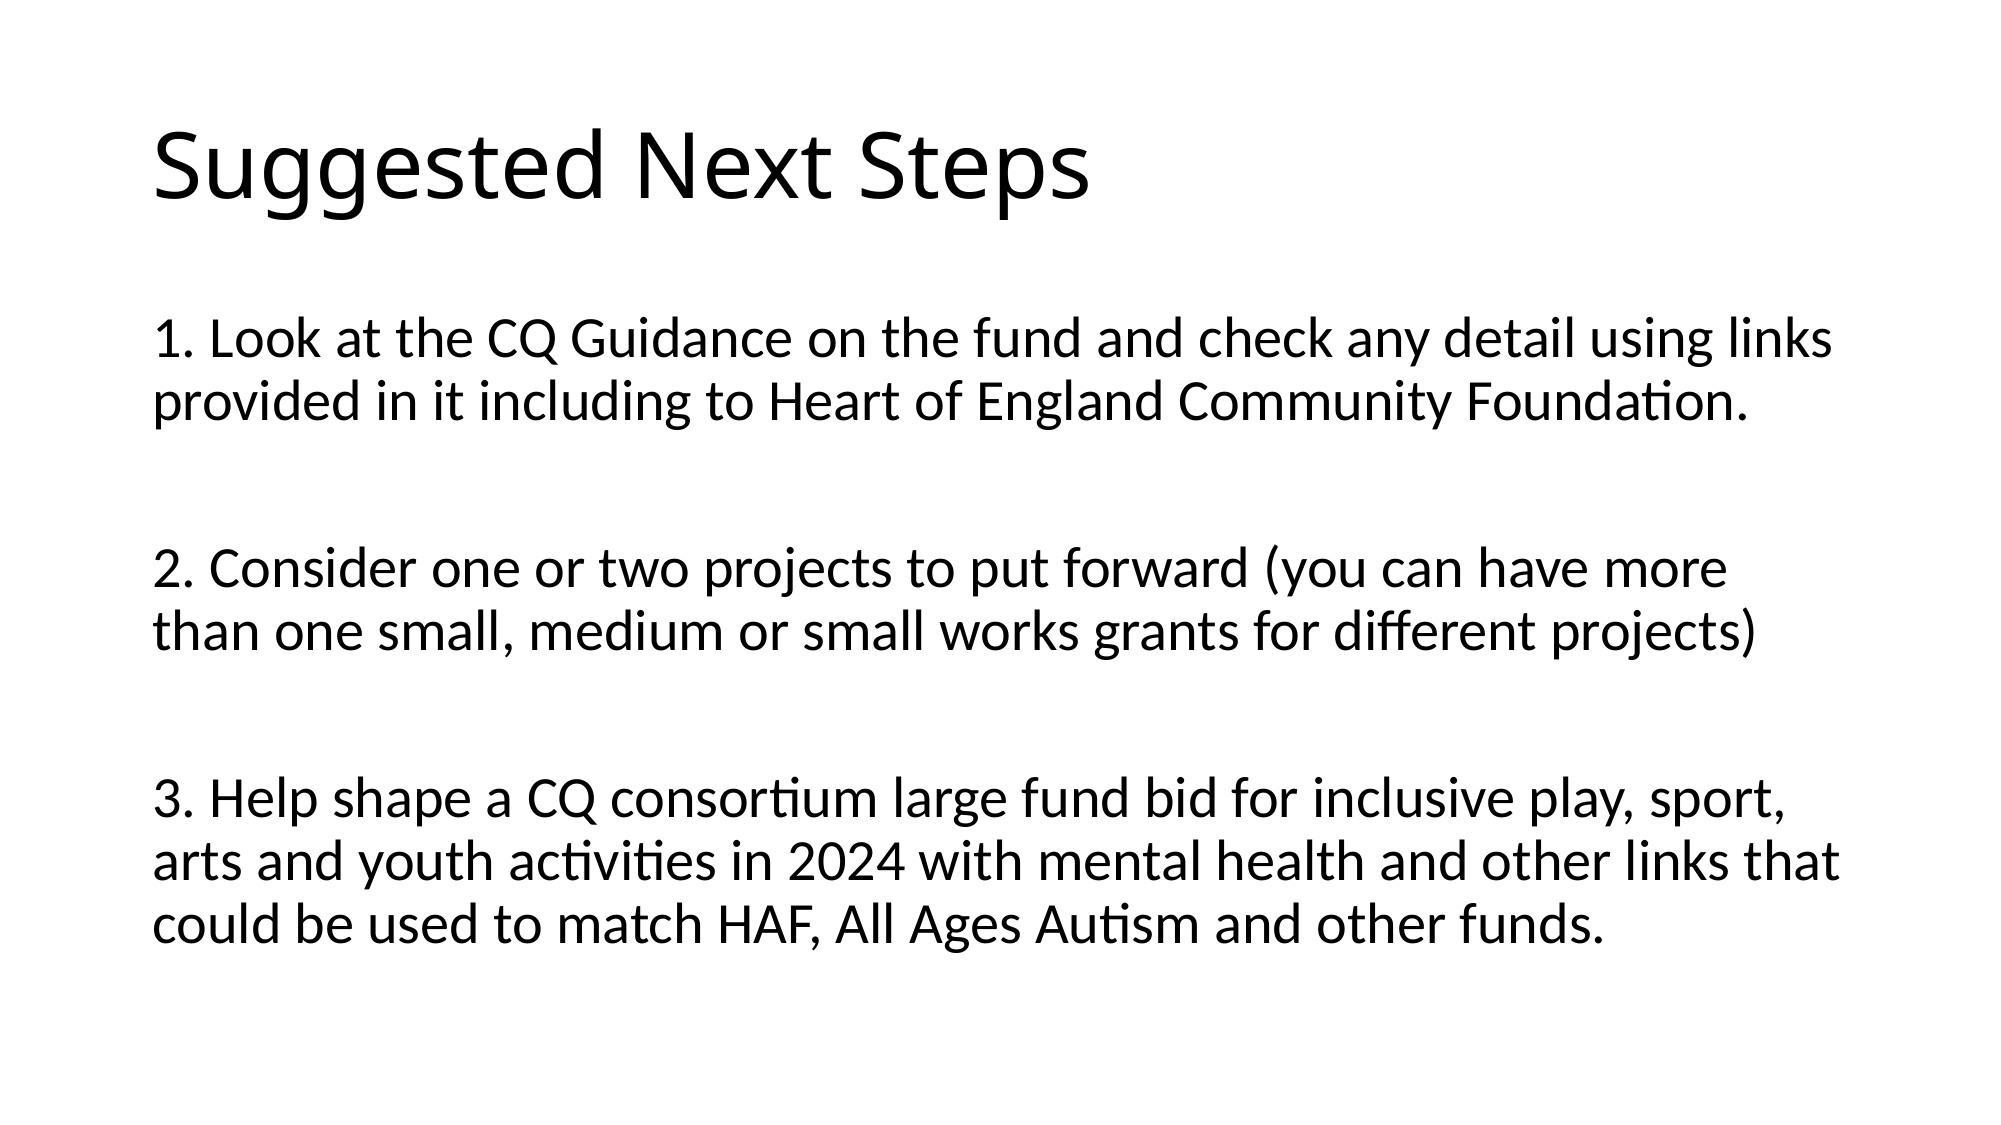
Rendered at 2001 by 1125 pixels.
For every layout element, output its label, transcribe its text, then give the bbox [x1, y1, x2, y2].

title Suggested Next Steps [137, 59, 1863, 278]
list 1. Look at the CQ Guidance on the fund and check any detail using links provided in it including to Heart of England Community Foundation. 2. Consider one or two projects to put forward (you can have more than one small, medium or small works grants for different projects) 3. Help shape a CQ consortium large fund bid for inclusive play, sport, arts and youth activities in 2024 with mental health and other links that could be used to match HAF, All Ages Autism and other funds. [137, 299, 1863, 1014]
